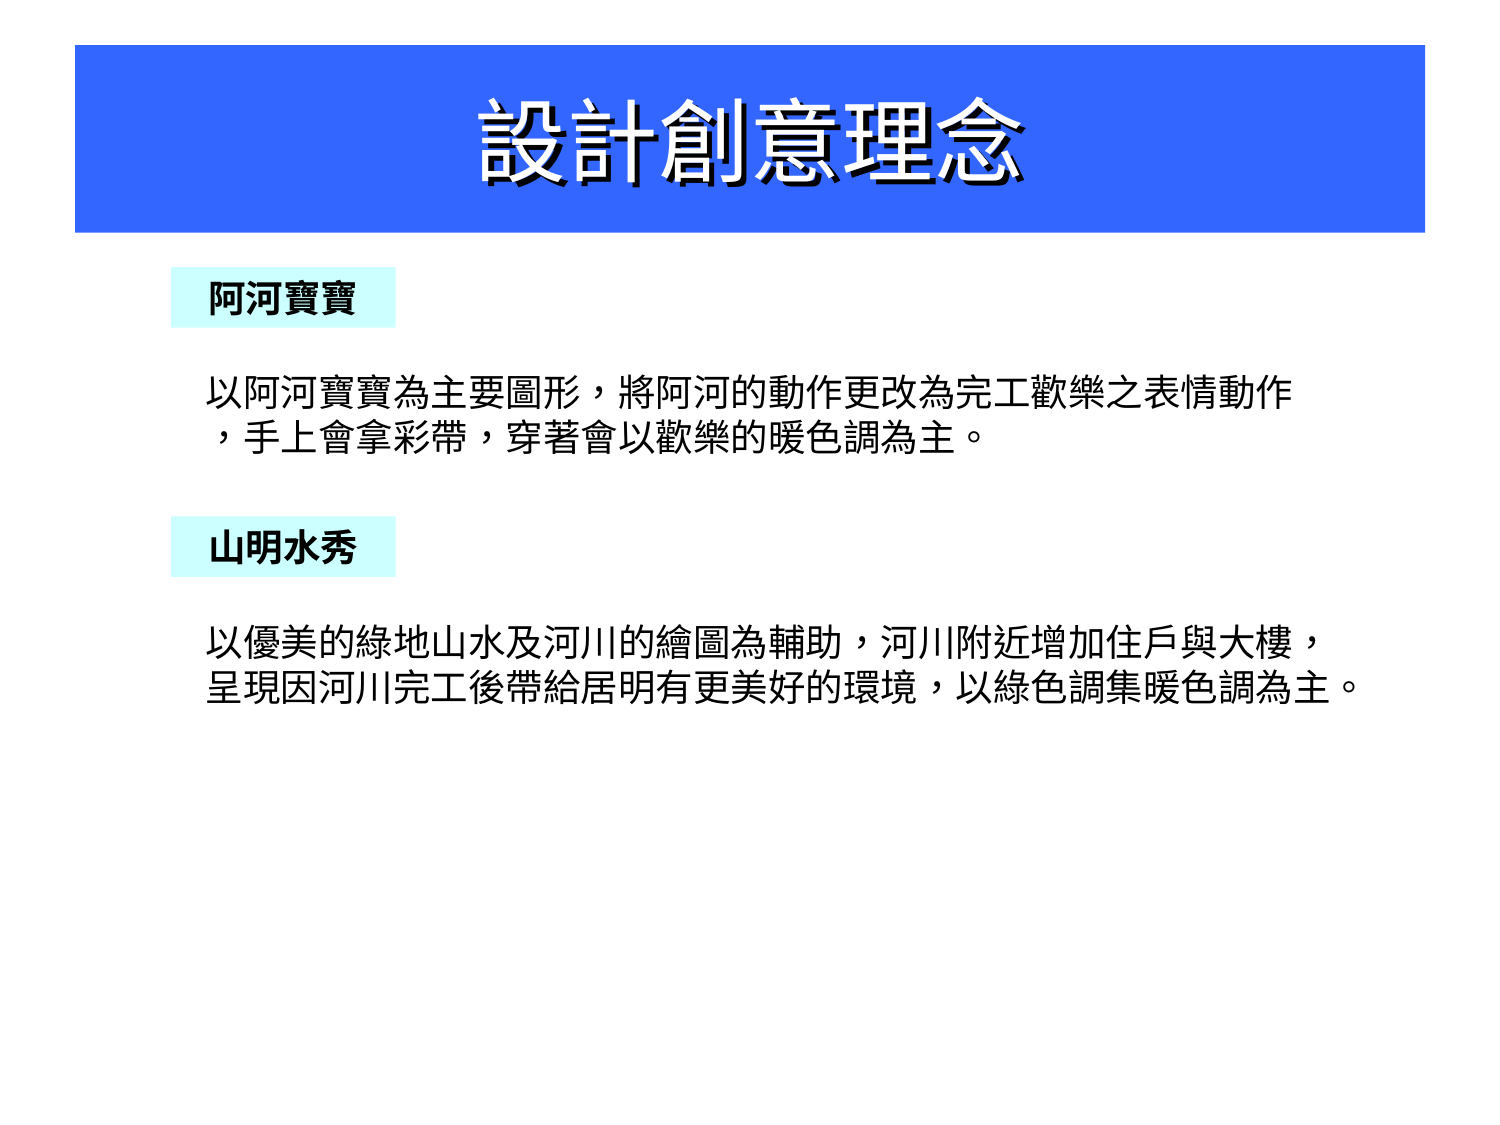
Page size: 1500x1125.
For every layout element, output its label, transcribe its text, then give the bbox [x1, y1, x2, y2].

title 設計創意理念 [75, 45, 1426, 233]
text_box 山明水秀 [171, 516, 396, 577]
text_box 以阿河寶寶為主要圖形，將阿河的動作更改為完工歡樂之表情動作 ，手上會拿彩帶，穿著會以歡樂的暖色調為主。 [191, 361, 1309, 468]
text_box 以優美的綠地山水及河川的繪圖為輔助，河川附近增加住戶與大樓， 呈現因河川完工後帶給居明有更美好的環境，以綠色調集暖色調為主。 [191, 610, 1384, 717]
text_box 阿河寶寶 [171, 267, 396, 328]
